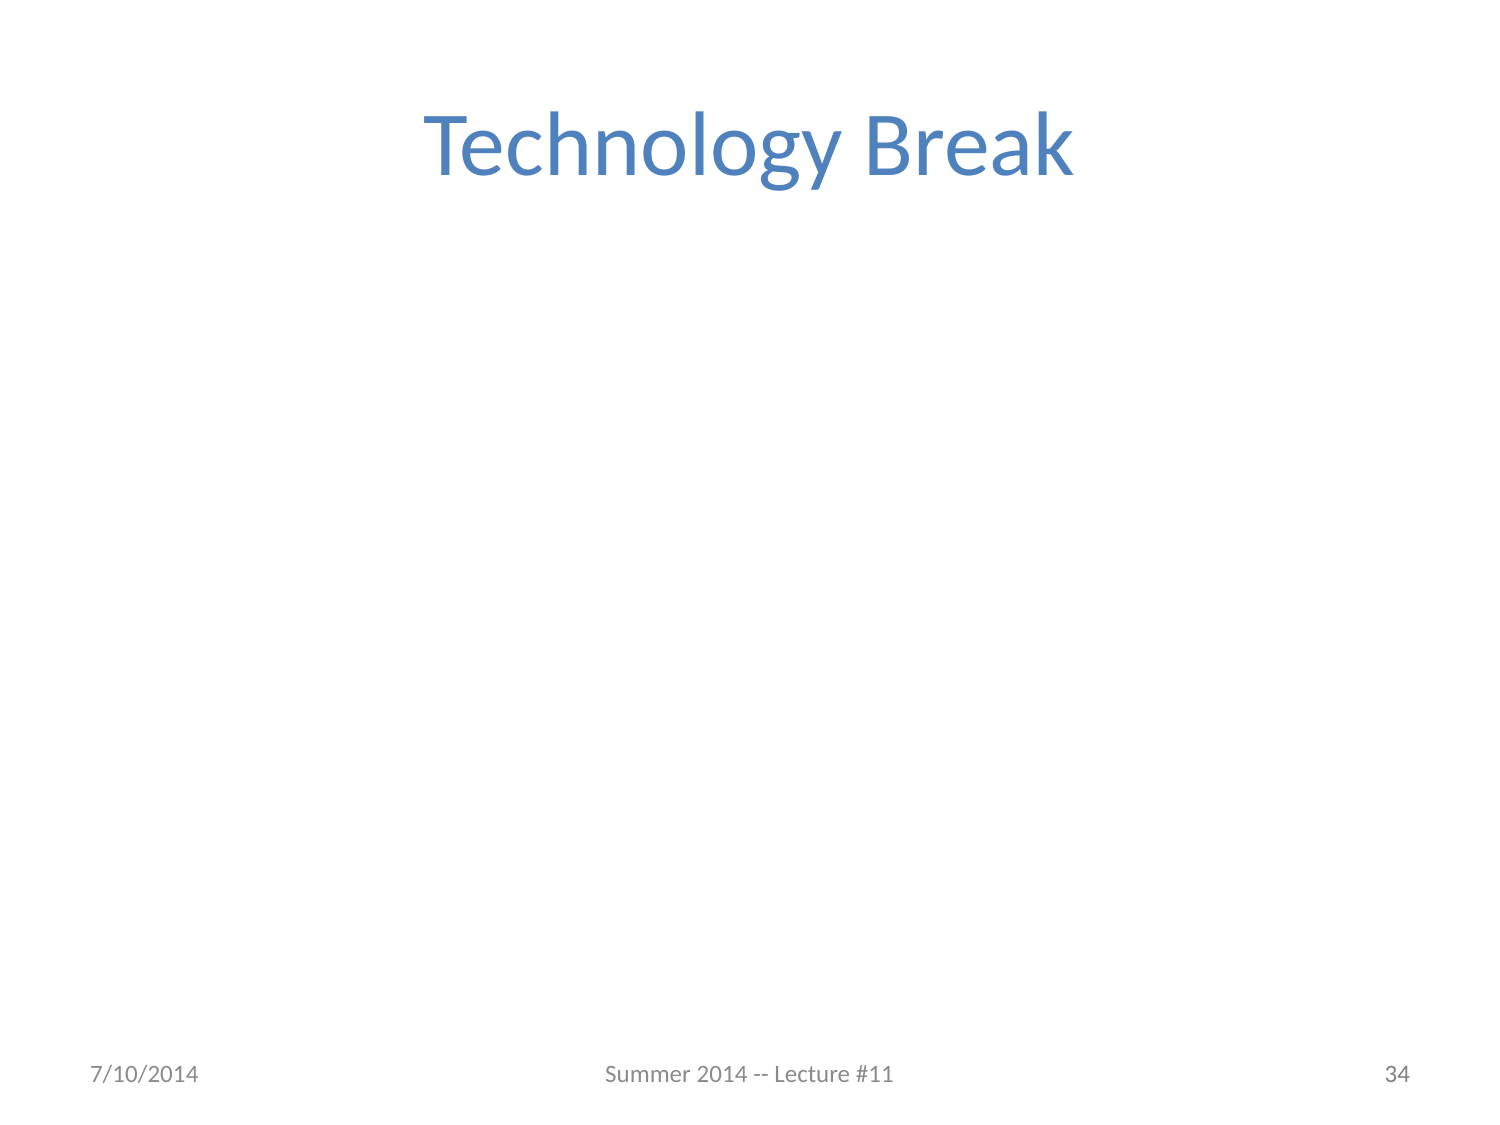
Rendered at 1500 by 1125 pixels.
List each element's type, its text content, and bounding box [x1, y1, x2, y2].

slide_number 7/10/2014 [75, 1042, 425, 1103]
footer Summer 2014 -- Lecture #11 [512, 1042, 988, 1103]
slide_number <number> [1074, 1042, 1425, 1103]
title Technology Break [75, 45, 1425, 233]
